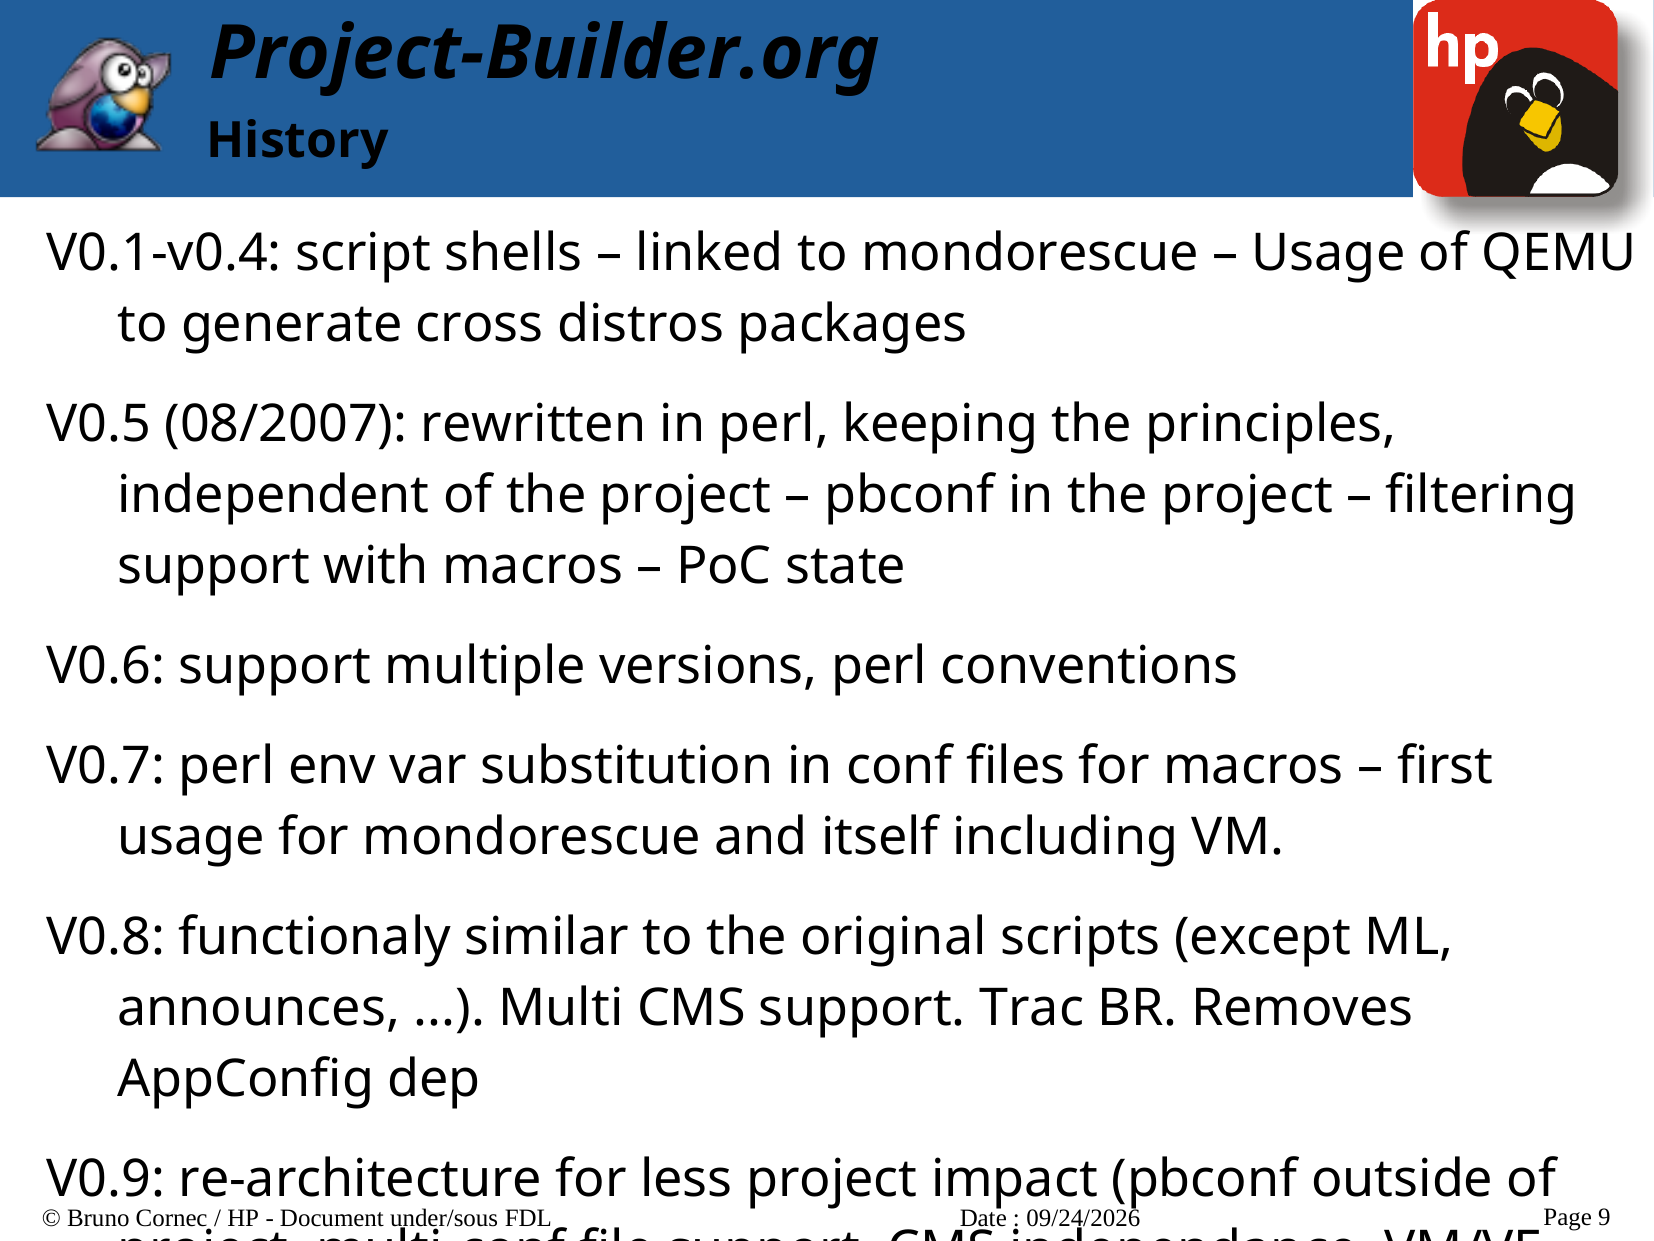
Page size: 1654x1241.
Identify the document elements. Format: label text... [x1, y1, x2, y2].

picture [0, 0, 211, 199]
list V0.1-v0.4: script shells – linked to mondorescue – Usage of QEMU to generate cross distros packages V0.5 (08/2007): rewritten in perl, keeping the principles, independent of the project – pbconf in the project – filtering support with macros – PoC state V0.6: support multiple versions, perl conventions V0.7: perl env var substitution in conf files for macros – first usage for mondorescue and itself including VM. V0.8: functionaly similar to the original scripts (except ML, announces, ...). Multi CMS support. Trac BR. Removes AppConfig dep V0.9: re-architecture for less project impact (pbconf outside of project, multi-conf file support, CMS independance, VM/VE, separate tar files for build info...) [34, 215, 1642, 1210]
title History [206, 59, 1121, 221]
picture [1413, 0, 1654, 235]
